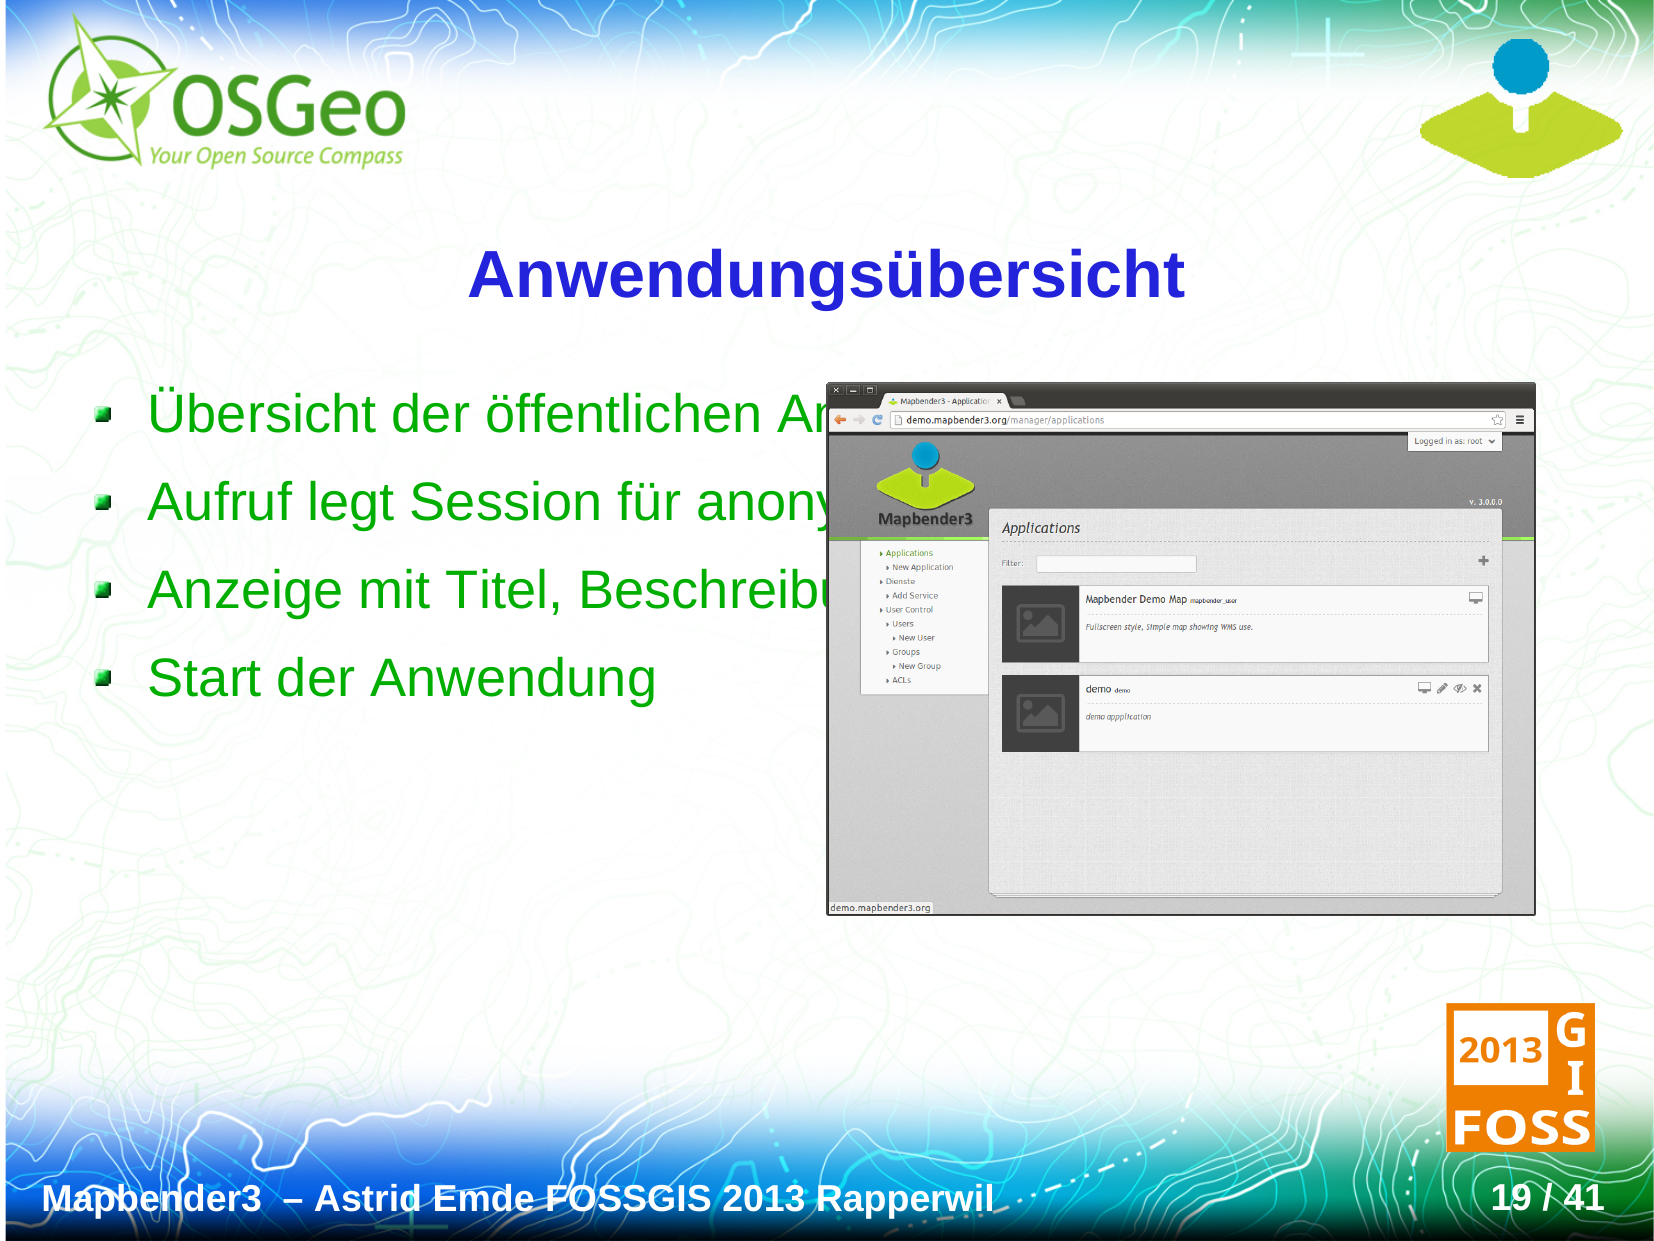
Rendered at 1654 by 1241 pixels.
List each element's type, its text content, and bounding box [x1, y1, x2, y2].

list Übersicht der öffentlichen Anwendung Aufruf legt Session für anonymen Benutzer an Anzeige mit Titel, Beschreibung, Übersichtsbild Start der Anwendung [76, 383, 803, 1203]
picture [5, 0, 1654, 1241]
title Anwendungsübersicht [82, 200, 1571, 349]
